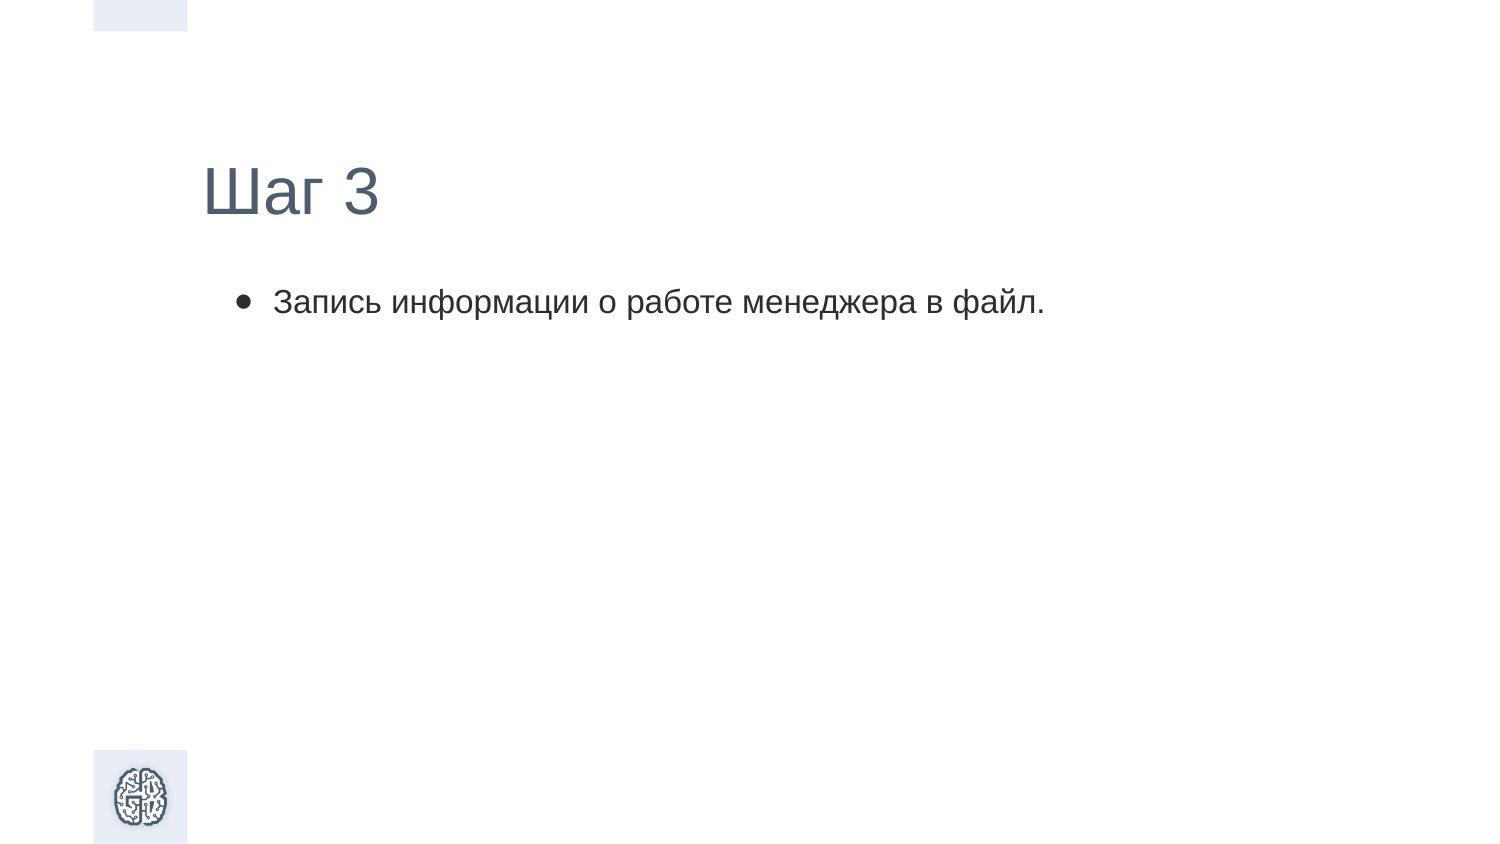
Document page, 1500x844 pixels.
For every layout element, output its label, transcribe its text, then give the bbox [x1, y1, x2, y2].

picture [106, 760, 175, 834]
text_box Запись информации о работе менеджера в файл. [187, 259, 1312, 322]
text_box Шаг 3 [187, 93, 1312, 259]
